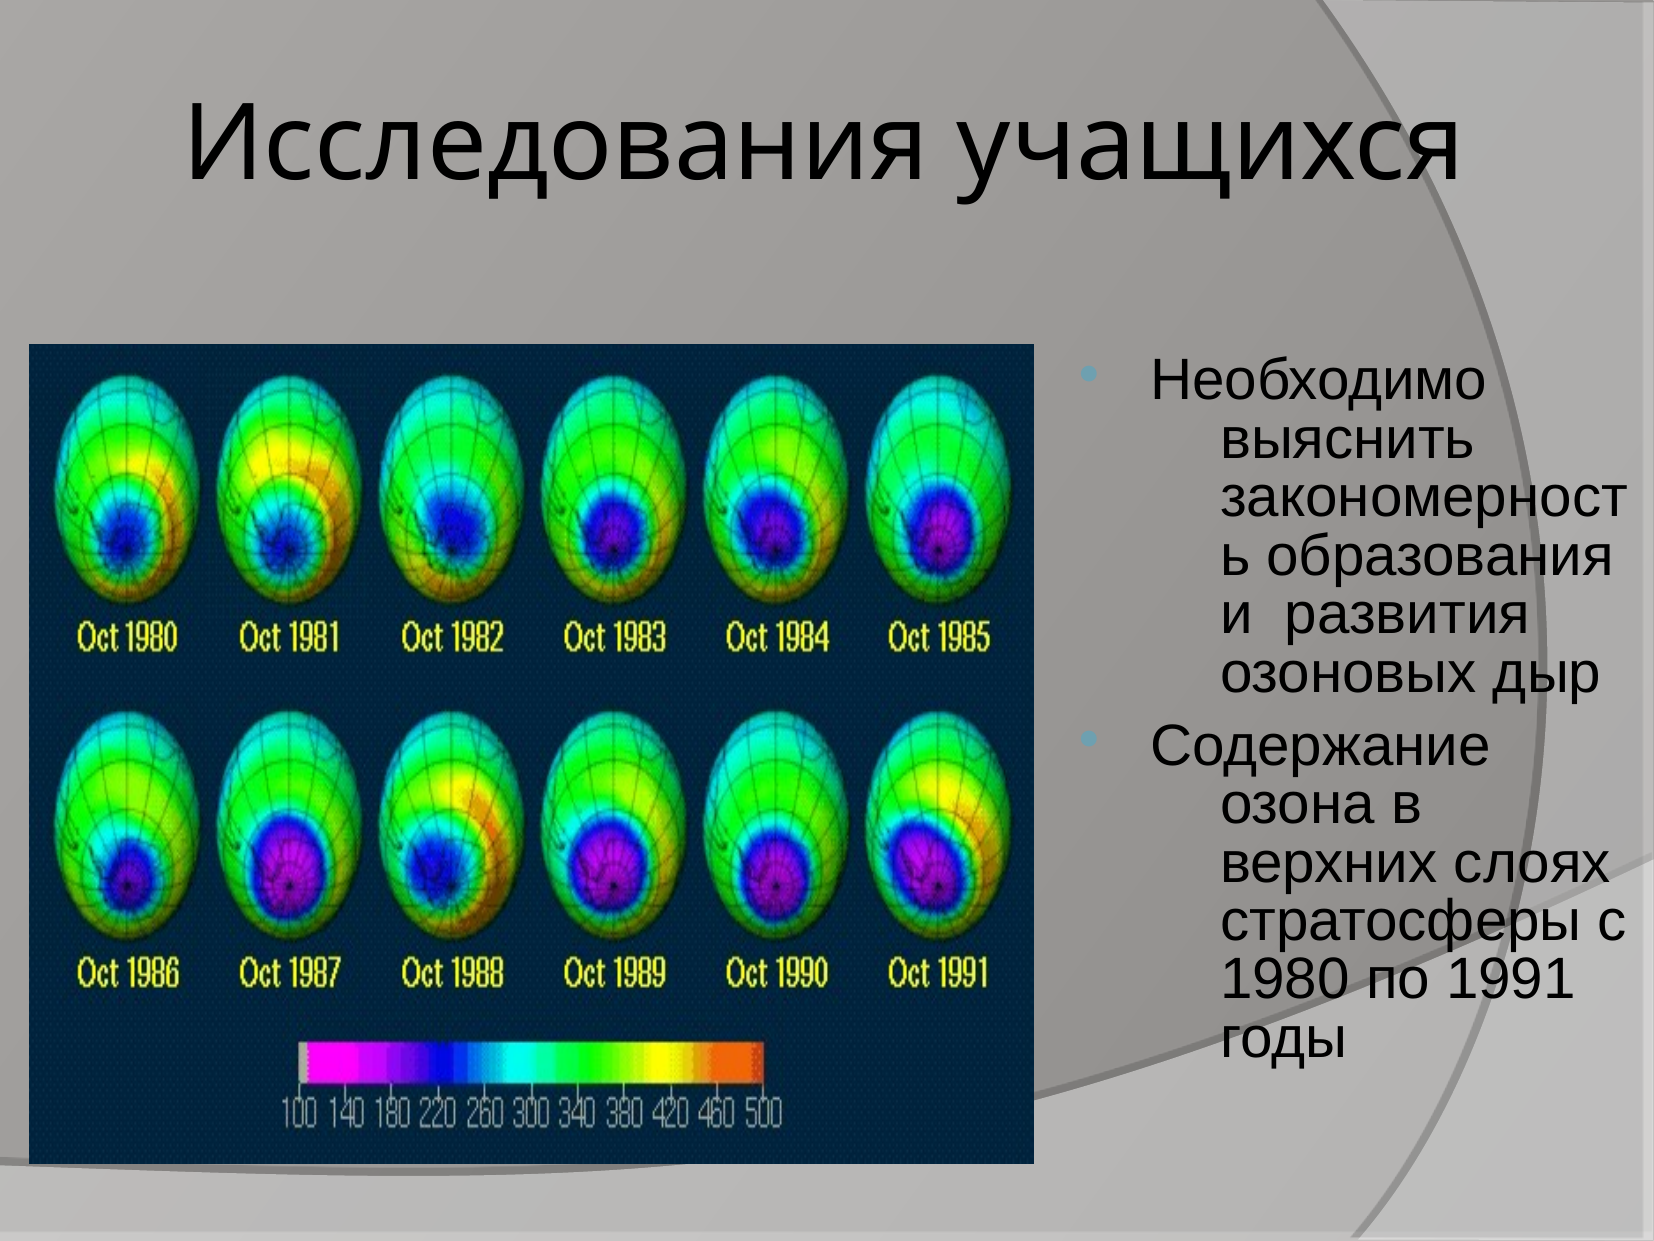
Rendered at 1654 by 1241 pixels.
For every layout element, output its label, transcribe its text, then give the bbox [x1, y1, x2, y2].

list Необходимо выяснить закономерность образования и развития озоновых дыр Содержание озона в верхних слоях стратосферы с 1980 по 1991 годы [1051, 344, 1654, 1152]
title Исследования учащихся [118, 0, 1531, 278]
picture [29, 344, 1034, 1164]
